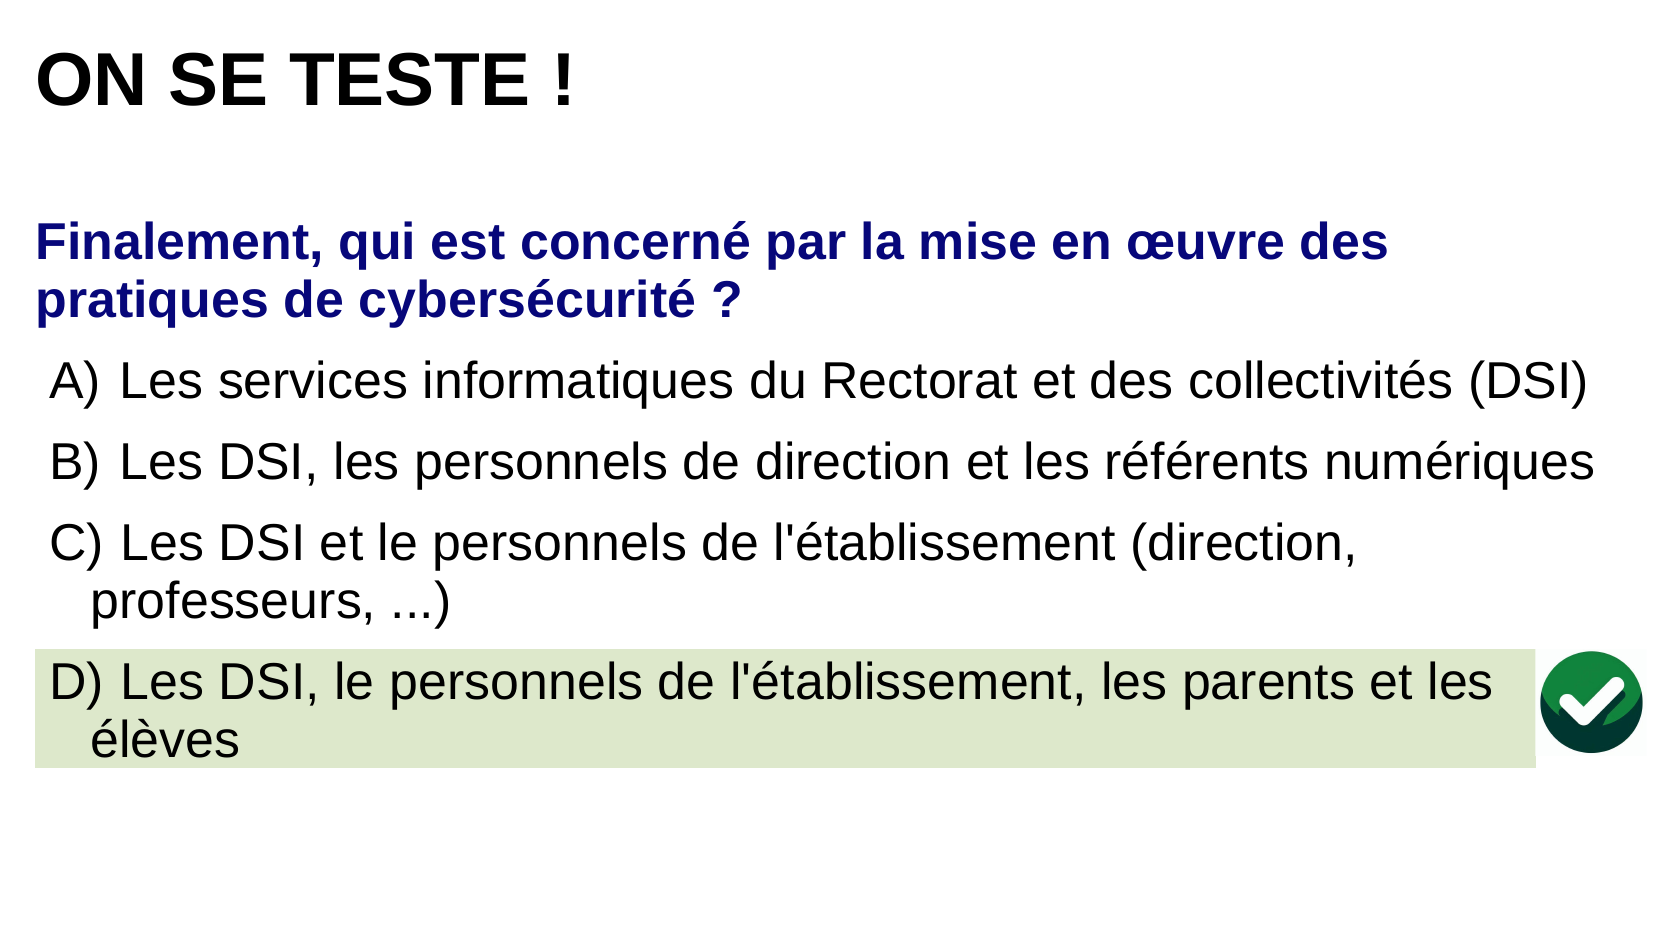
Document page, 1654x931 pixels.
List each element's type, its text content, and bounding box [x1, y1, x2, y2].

list Finalement, qui est concerné par la mise en œuvre des pratiques de cybersécurité ? Les services informatiques du Rectorat et des collectivités (DSI) Les DSI, les personnels de direction et les référents numériques Les DSI et le personnels de l'établissement (direction, professeurs, ...) Les DSI, le personnels de l'établissement, les parents et les élèves [35, 212, 1619, 875]
picture [1535, 649, 1647, 756]
title On se teste ! [35, 37, 1619, 142]
